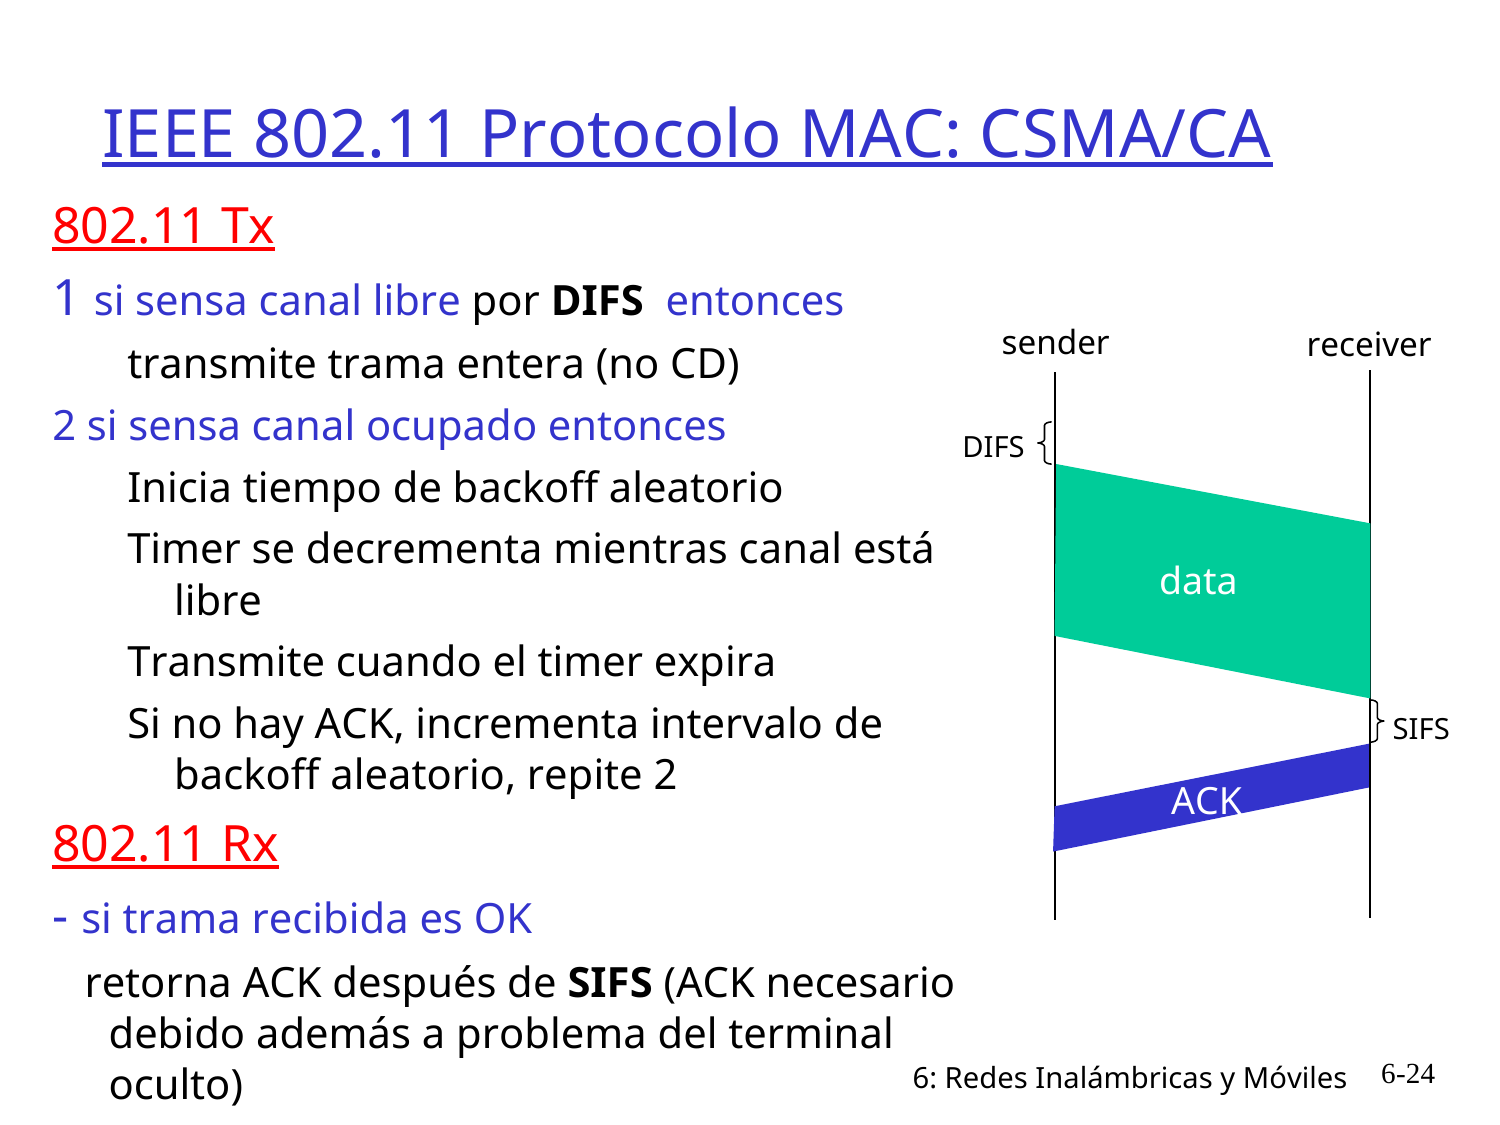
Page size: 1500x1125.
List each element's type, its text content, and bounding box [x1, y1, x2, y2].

text_box data [1144, 548, 1253, 610]
title IEEE 802.11 Protocolo MAC: CSMA/CA [87, 37, 1363, 225]
text_box sender [986, 313, 1125, 370]
text_box SIFS [1377, 702, 1465, 753]
text_box [1053, 786, 1160, 852]
text_box ACK [1156, 769, 1258, 830]
text_box receiver [1291, 315, 1447, 371]
text_box [1241, 743, 1369, 810]
text_box DIFS [947, 421, 1040, 472]
list 802.11 Tx 1 si sensa canal libre por DIFS entonces transmite trama entera (no CD) 2 si sensa canal ocupado entonces Inicia tiempo de backoff aleatorio Timer se decrementa mientras canal está libre Transmite cuando el timer expira Si no hay ACK, incrementa intervalo de backoff aleatorio, repite 2 802.11 Rx - si trama recibida es OK retorna ACK después de SIFS (ACK necesario debido además a problema del terminal oculto) [37, 186, 1003, 1010]
